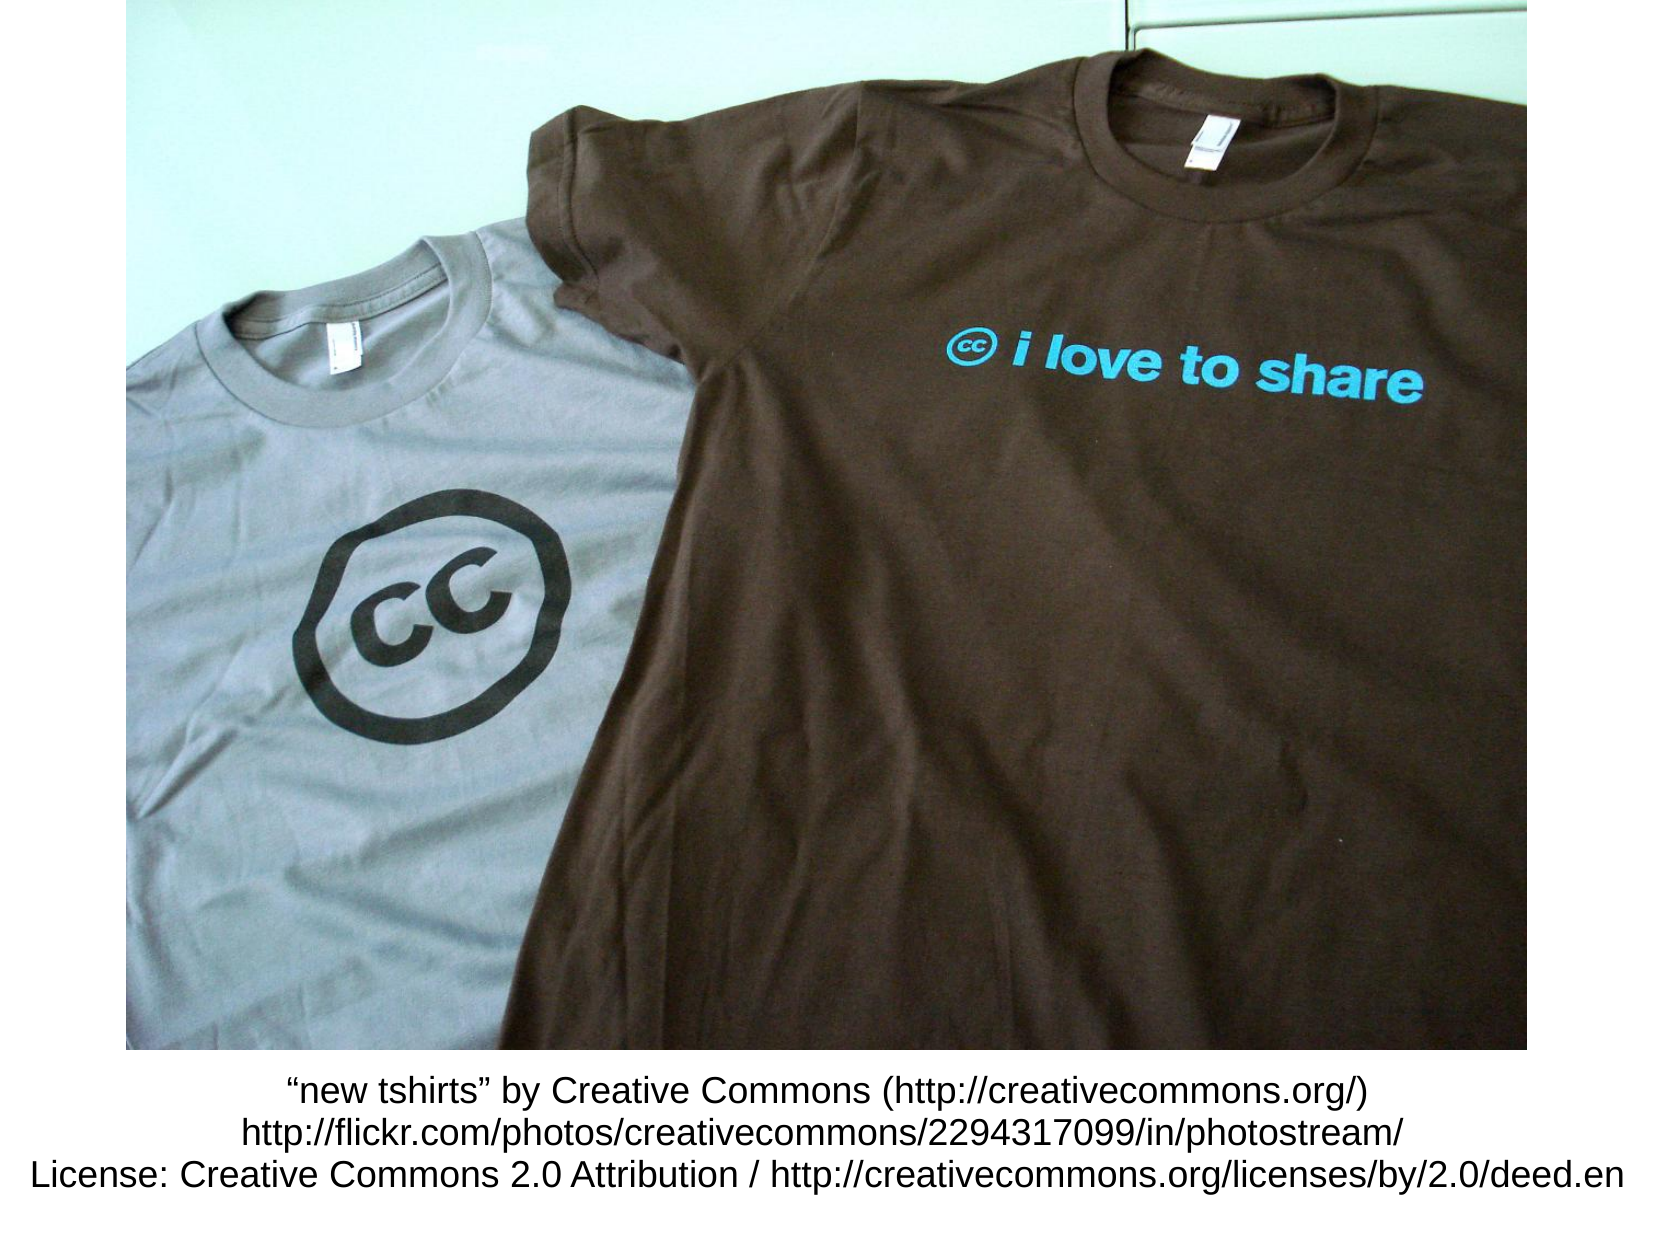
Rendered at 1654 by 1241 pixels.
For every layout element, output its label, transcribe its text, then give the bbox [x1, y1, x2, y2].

picture [126, 0, 1527, 1051]
text_box “new tshirts” by Creative Commons (http://creativecommons.org/) http://flickr.com/photos/creativecommons/2294317099/in/photostream/ License: Creative Commons 2.0 Attribution / http://creativecommons.org/licenses/by/2.0/deed.en [15, 1061, 1654, 1241]
